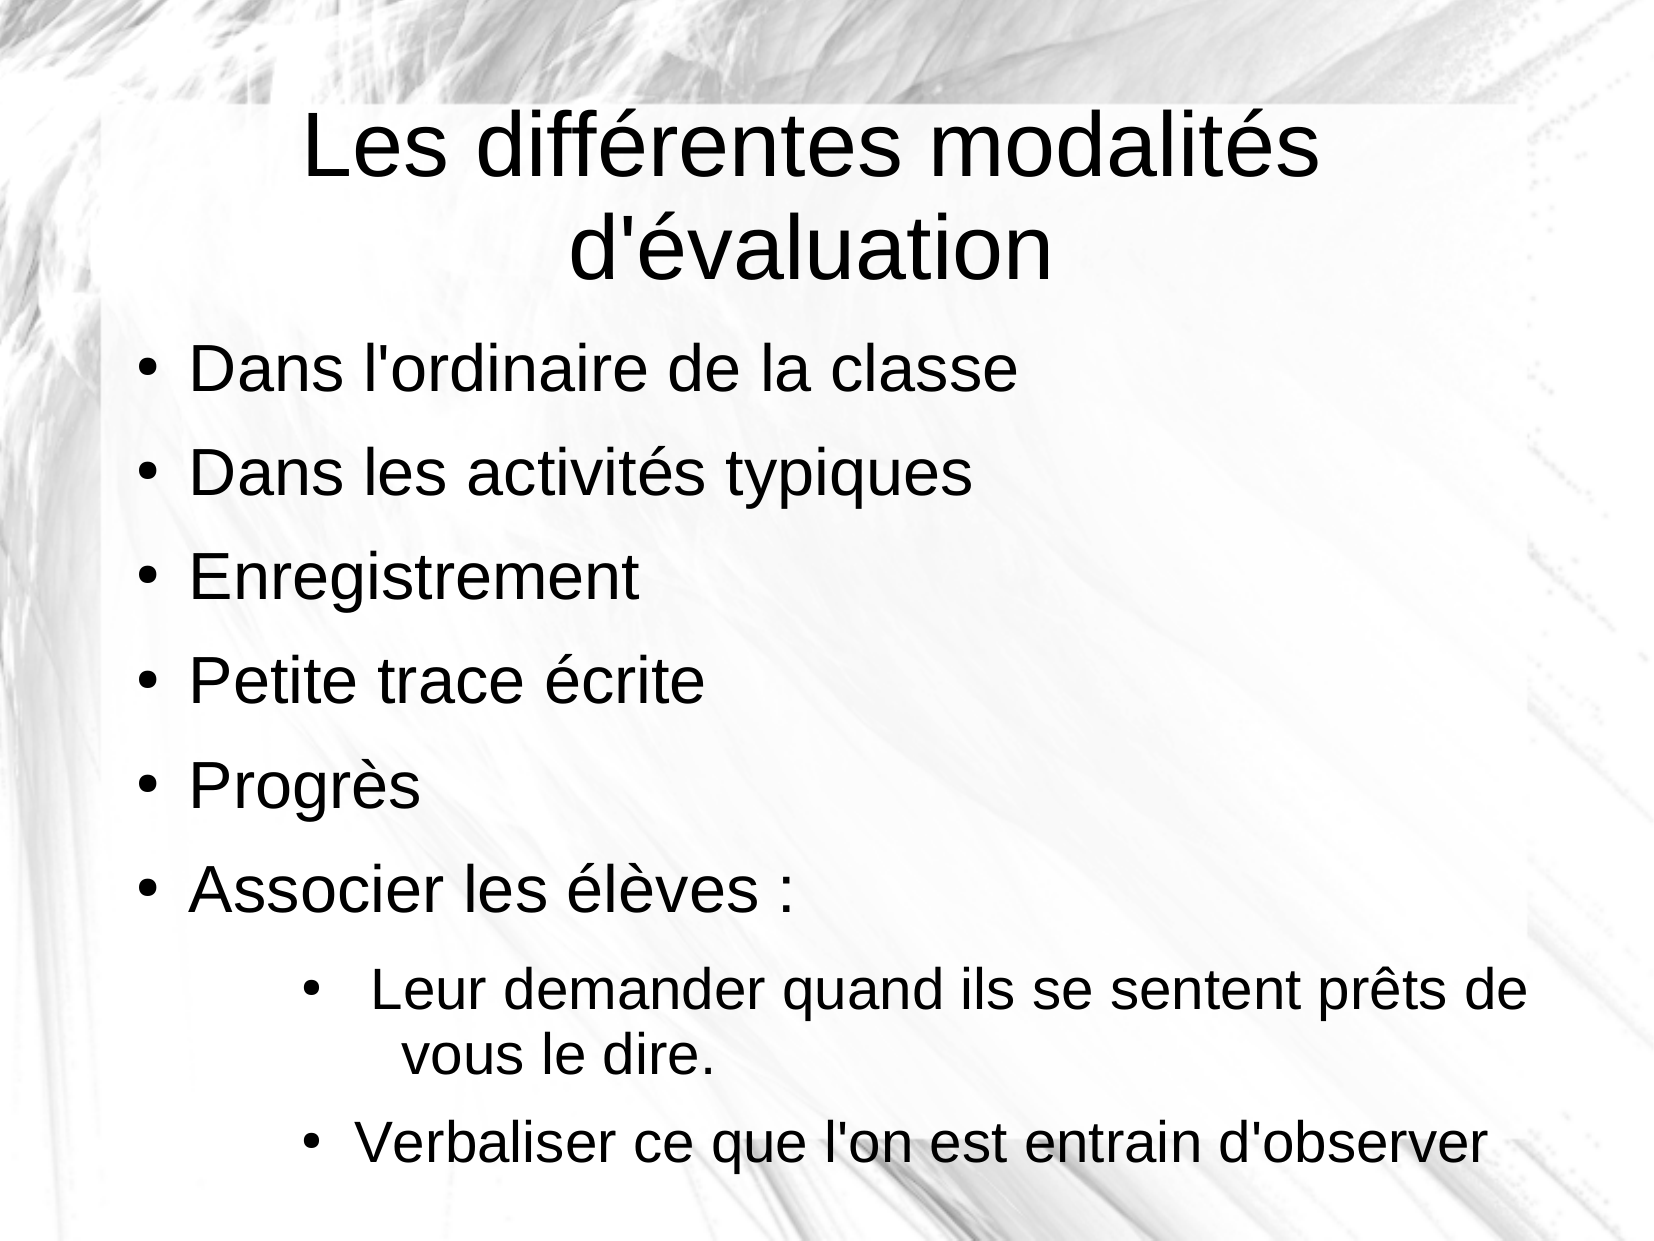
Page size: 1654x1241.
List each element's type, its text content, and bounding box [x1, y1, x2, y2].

title Les différentes modalités d'évaluation [118, 93, 1506, 299]
picture [0, 0, 1654, 1241]
list Dans l'ordinaire de la classe Dans les activités typiques Enregistrement Petite trace écrite Progrès Associer les élèves : Leur demander quand ils se sentent prêts de vous le dire. Verbaliser ce que l'on est entrain d'observer [118, 330, 1571, 1241]
